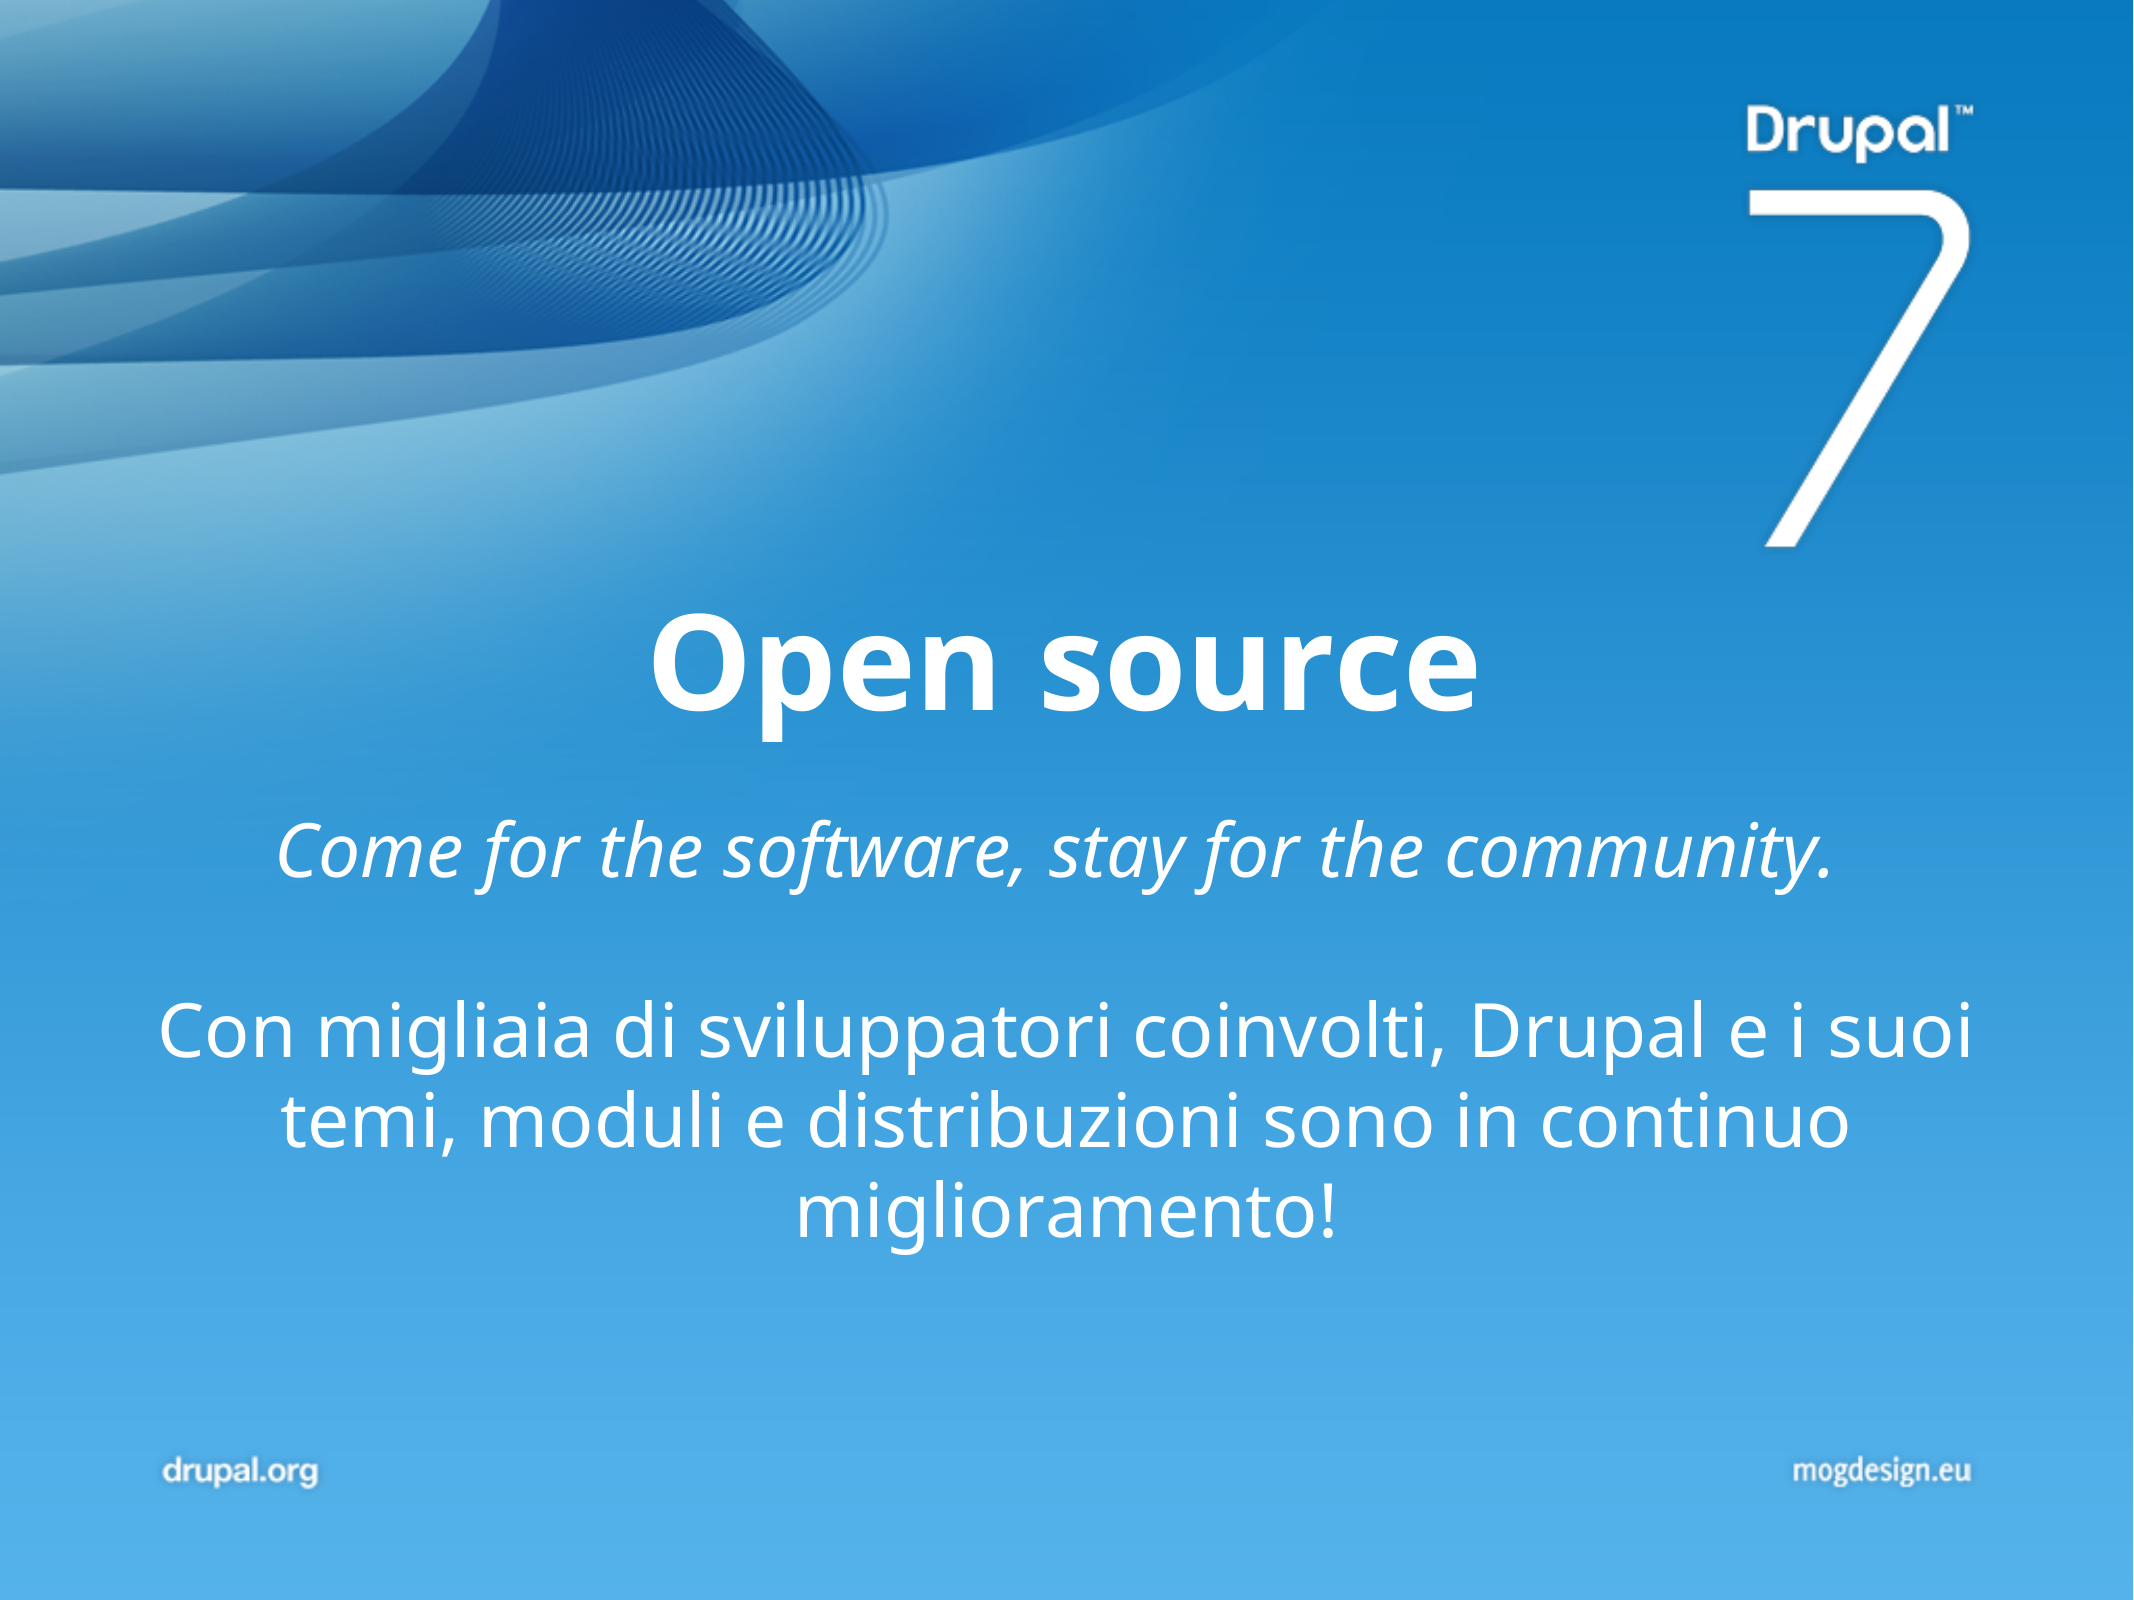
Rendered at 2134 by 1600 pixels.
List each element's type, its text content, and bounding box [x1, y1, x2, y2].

title Open source [106, 137, 2023, 746]
picture [0, 0, 2134, 1600]
list Come for the software, stay for the community. Con migliaia di sviluppatori coinvolti, Drupal e i suoi temi, moduli e distribuzioni sono in continuo miglioramento! [108, 793, 2026, 1600]
